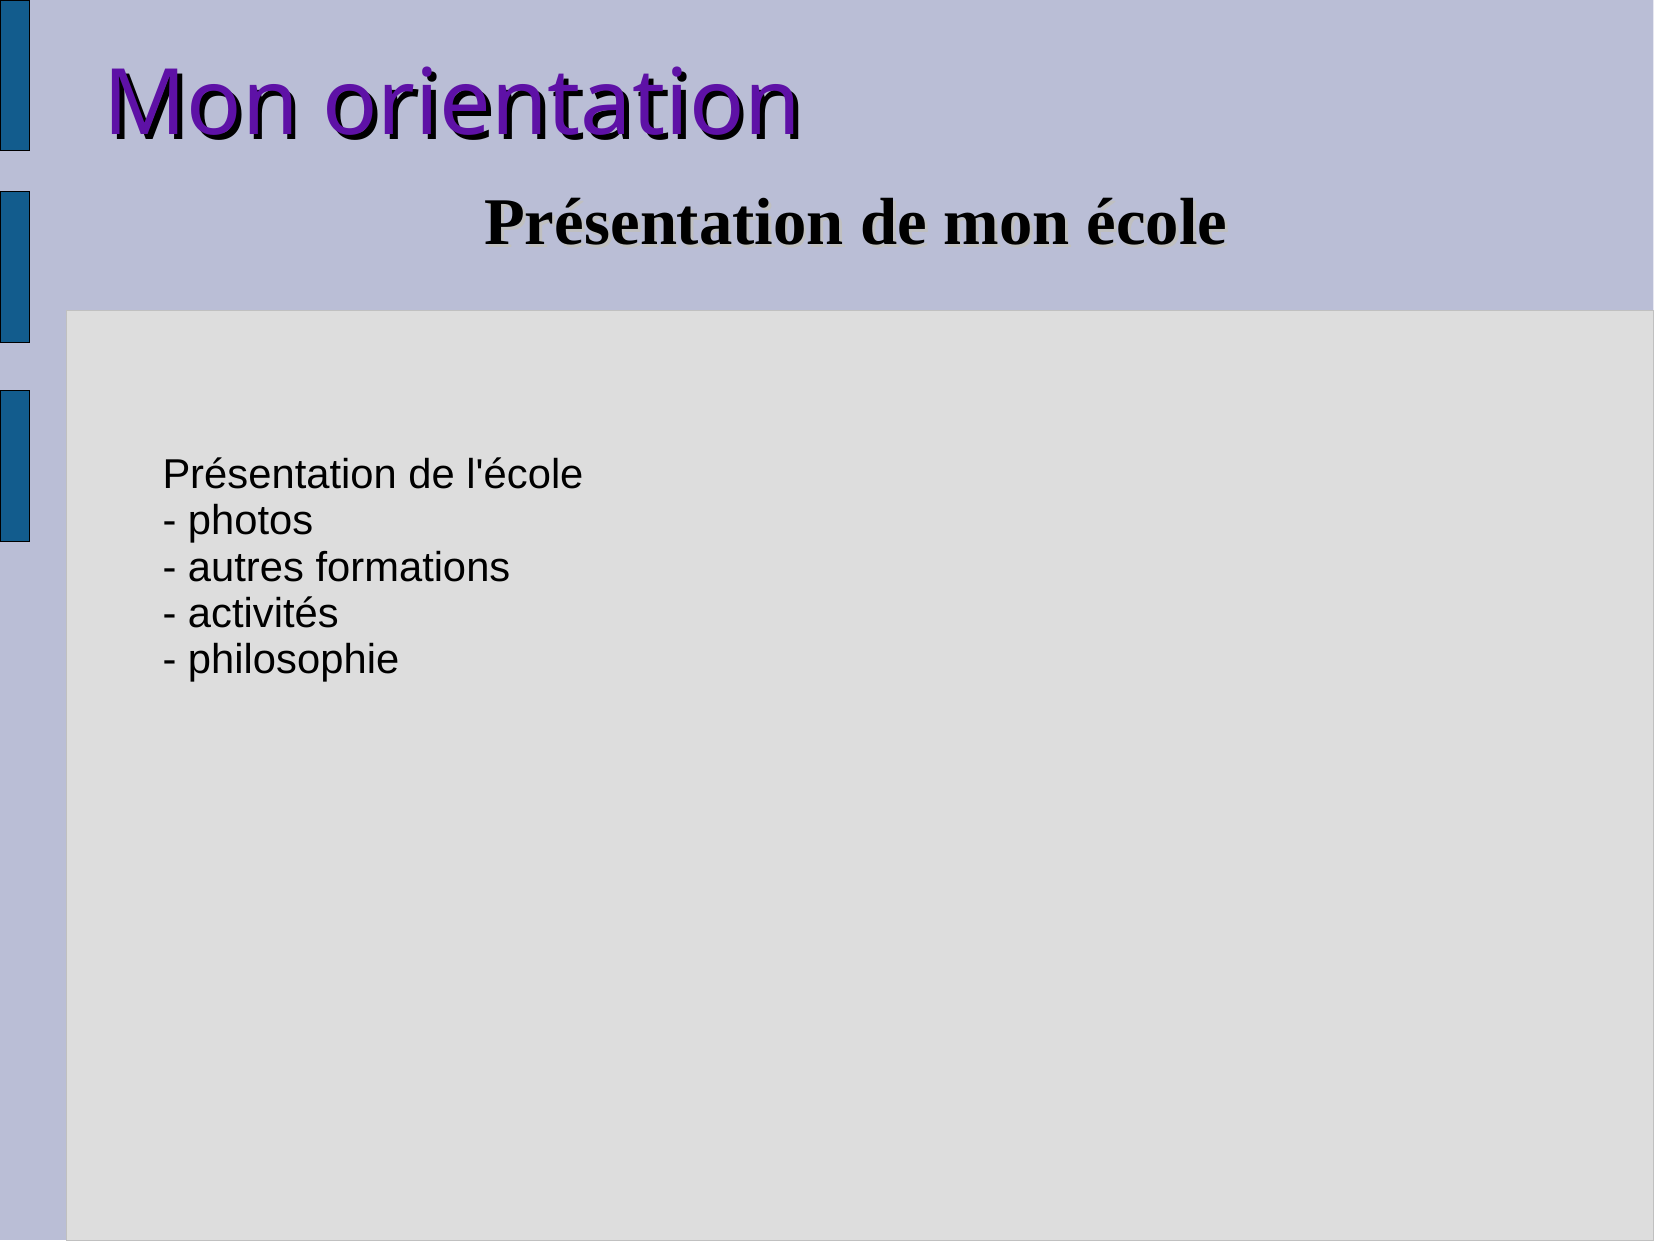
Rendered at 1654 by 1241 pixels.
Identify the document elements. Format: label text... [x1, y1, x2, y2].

text_box Présentation de l'école - photos - autres formations - activités - philosophie [147, 442, 1536, 692]
text_box Présentation de mon école [324, 177, 1388, 267]
text_box Mon orientation [88, 29, 1595, 145]
